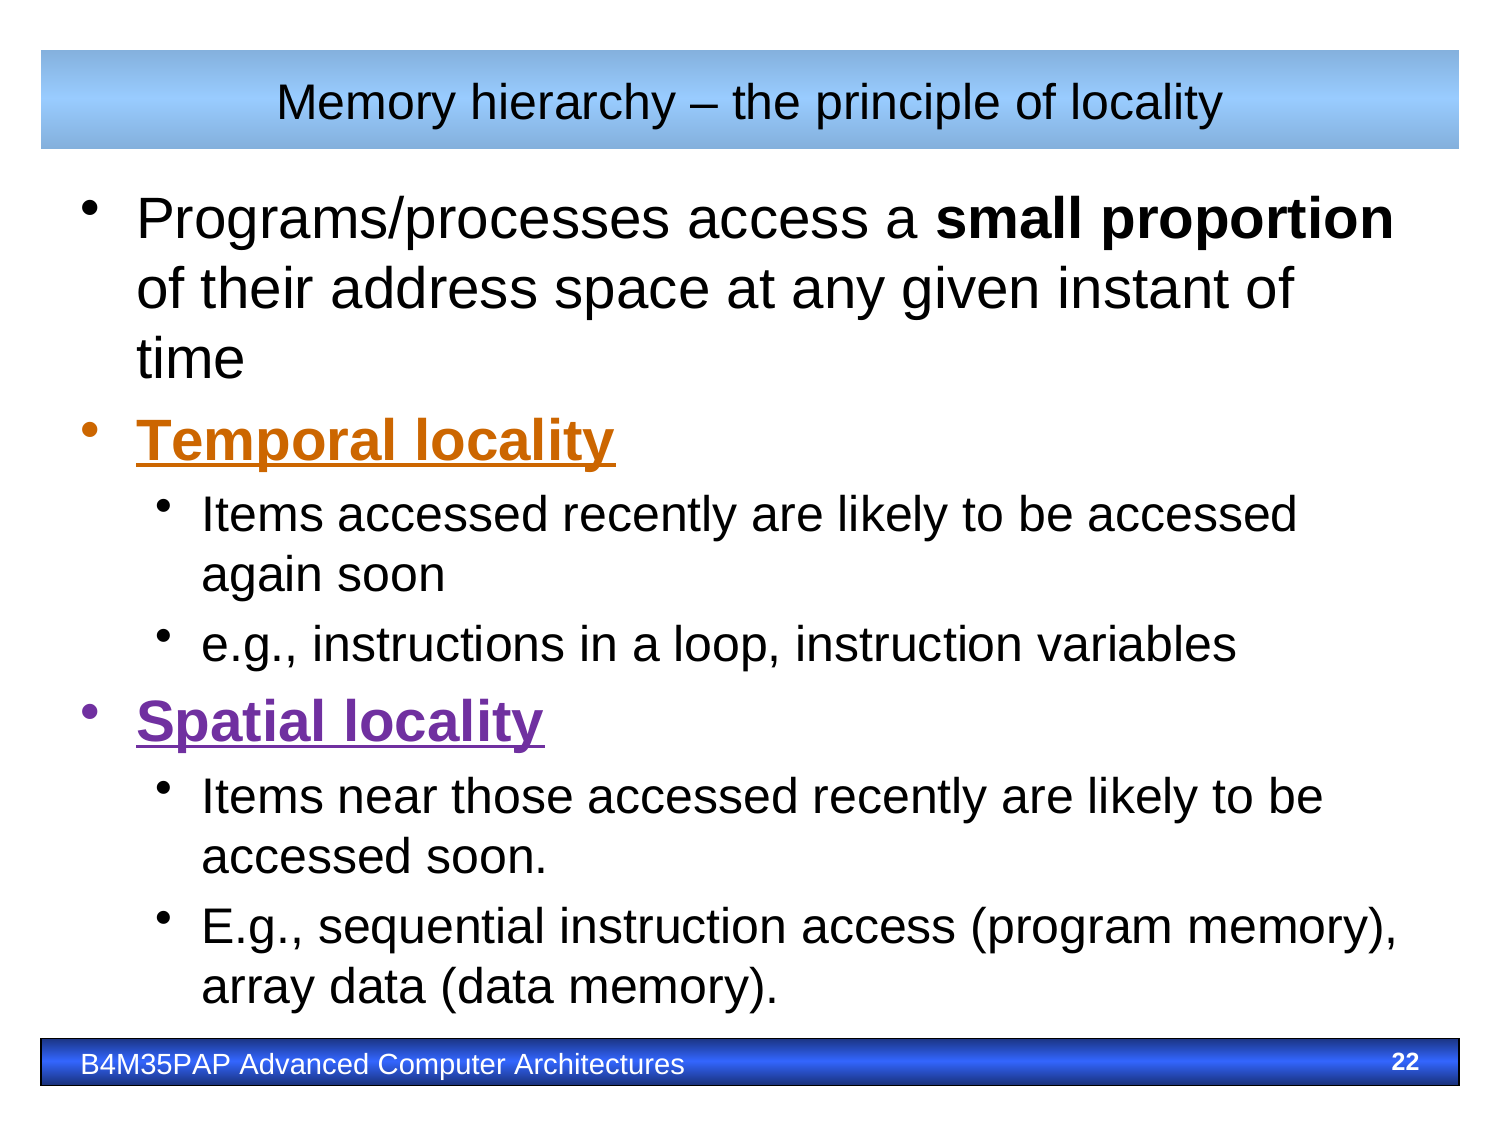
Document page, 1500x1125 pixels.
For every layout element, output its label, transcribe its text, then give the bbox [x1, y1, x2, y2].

title Memory hierarchy – the principle of locality [41, 50, 1459, 149]
list Programs/processes access a small proportion of their address space at any given instant of time Temporal locality Items accessed recently are likely to be accessed again soon e.g., instructions in a loop, instruction variables Spatial locality Items near those accessed recently are likely to be accessed soon. E.g., sequential instruction access (program memory), array data (data memory). [64, 172, 1436, 1000]
